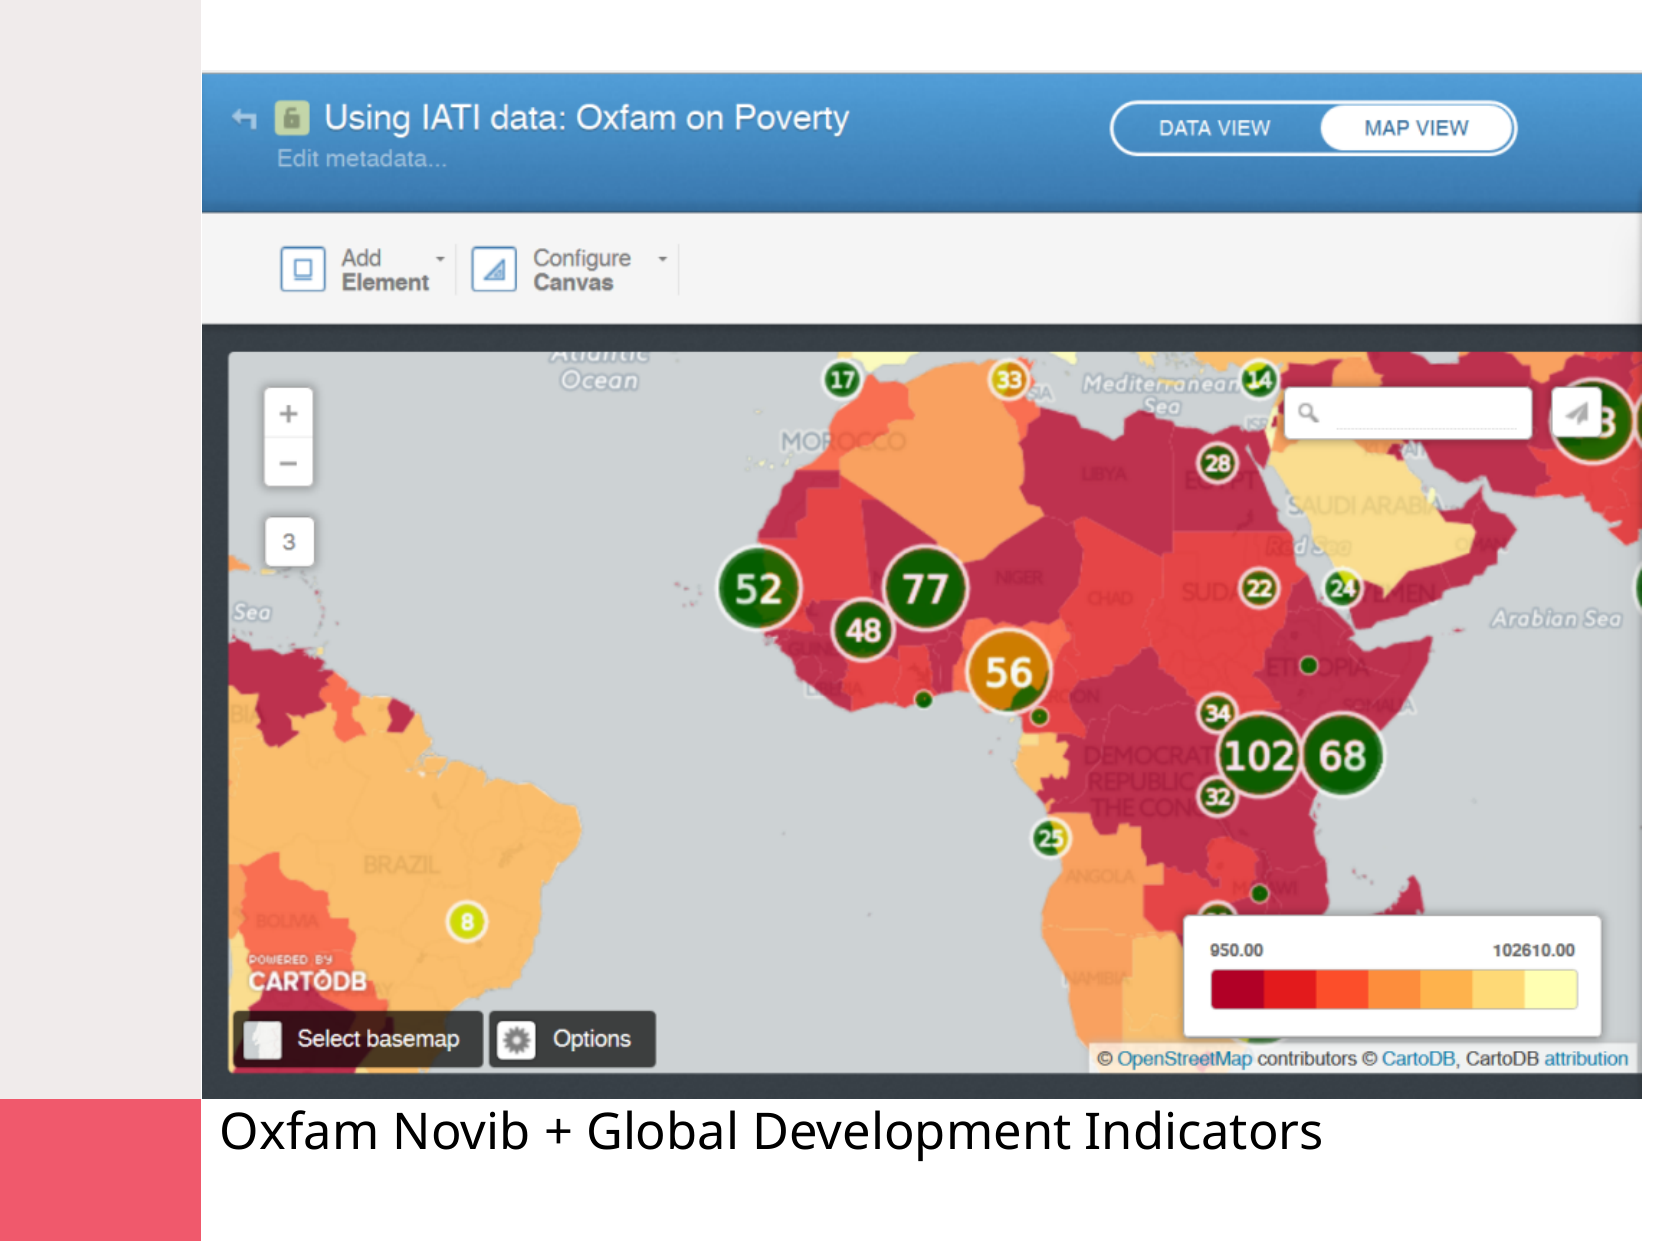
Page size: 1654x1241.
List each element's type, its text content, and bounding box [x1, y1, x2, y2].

picture [202, 70, 1642, 1099]
list Oxfam Novib + Global Development Indicators [219, 1099, 1351, 1193]
